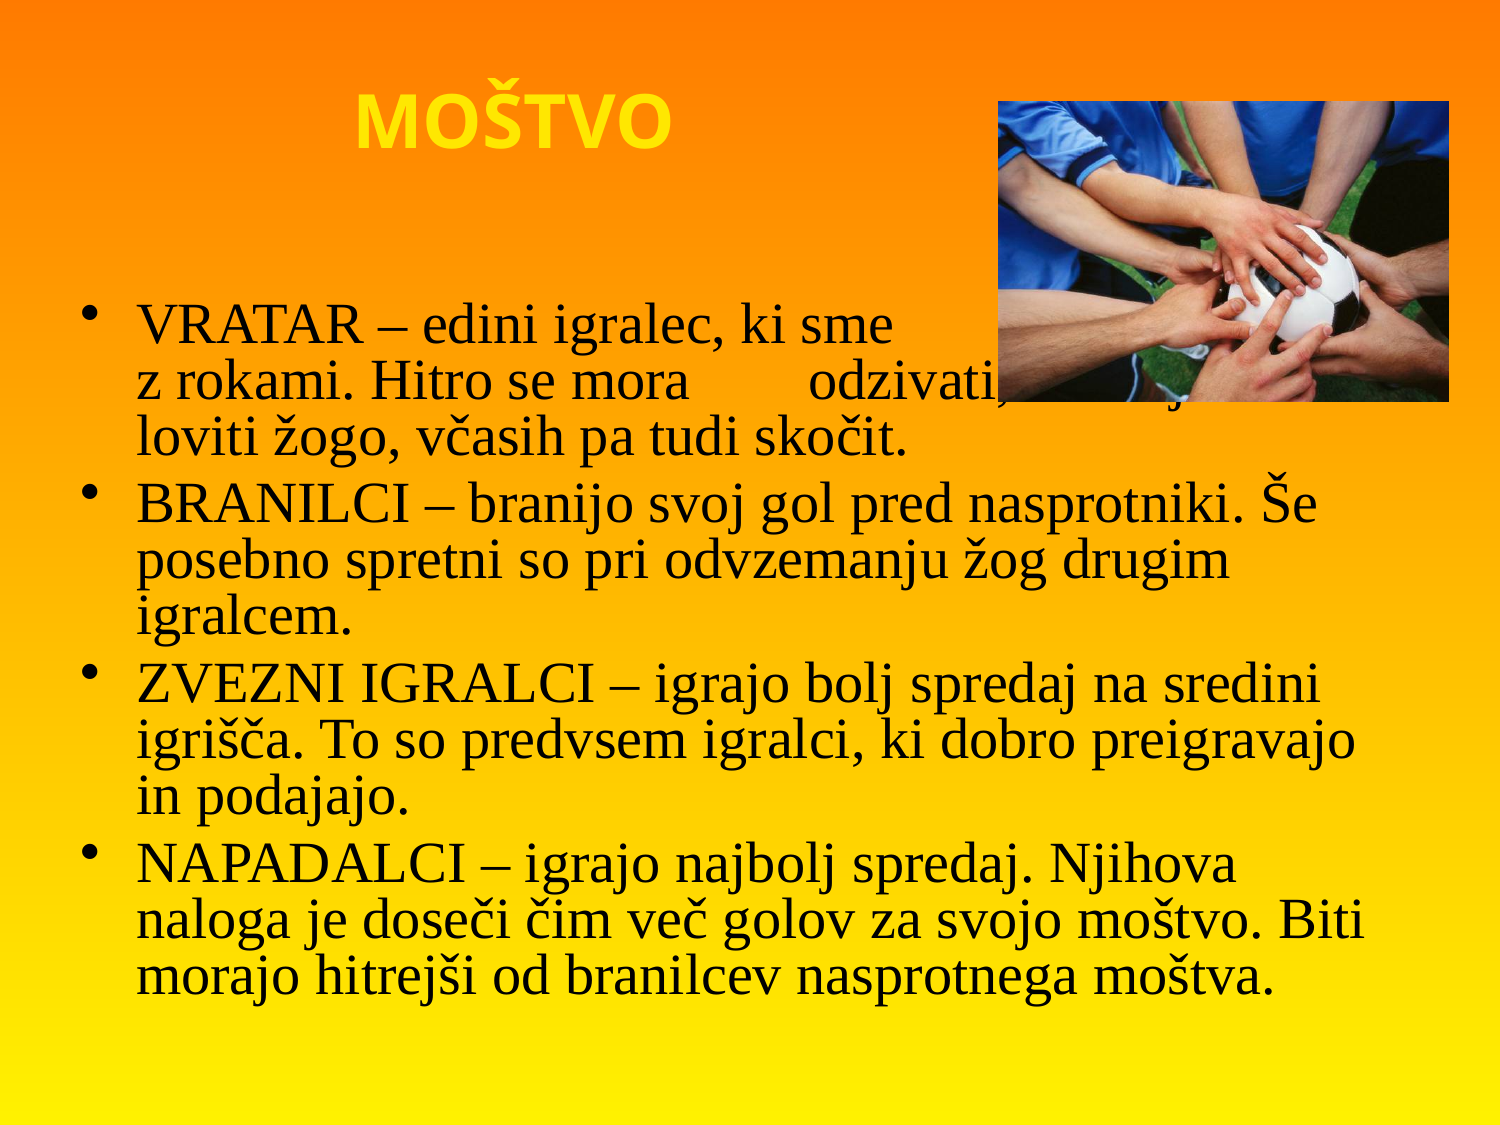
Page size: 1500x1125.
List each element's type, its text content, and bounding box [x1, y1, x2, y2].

text_box MOŠTVO [194, 66, 833, 220]
picture [998, 101, 1449, 402]
list VRATAR – edini igralec, ki sme žogo prijeti z rokami. Hitro se mora odzivati, zanesljivo loviti žogo, včasih pa tudi skočit. BRANILCI – branijo svoj gol pred nasprotniki. Še posebno spretni so pri odvzemanju žog drugim igralcem. ZVEZNI IGRALCI – igrajo bolj spredaj na sredini igrišča. To so predvsem igralci, ki dobro preigravajo in podajajo. NAPADALCI – igrajo najbolj spredaj. Njihova naloga je doseči čim več golov za svojo moštvo. Biti morajo hitrejši od branilcev nasprotnega moštva. [64, 290, 1415, 1036]
